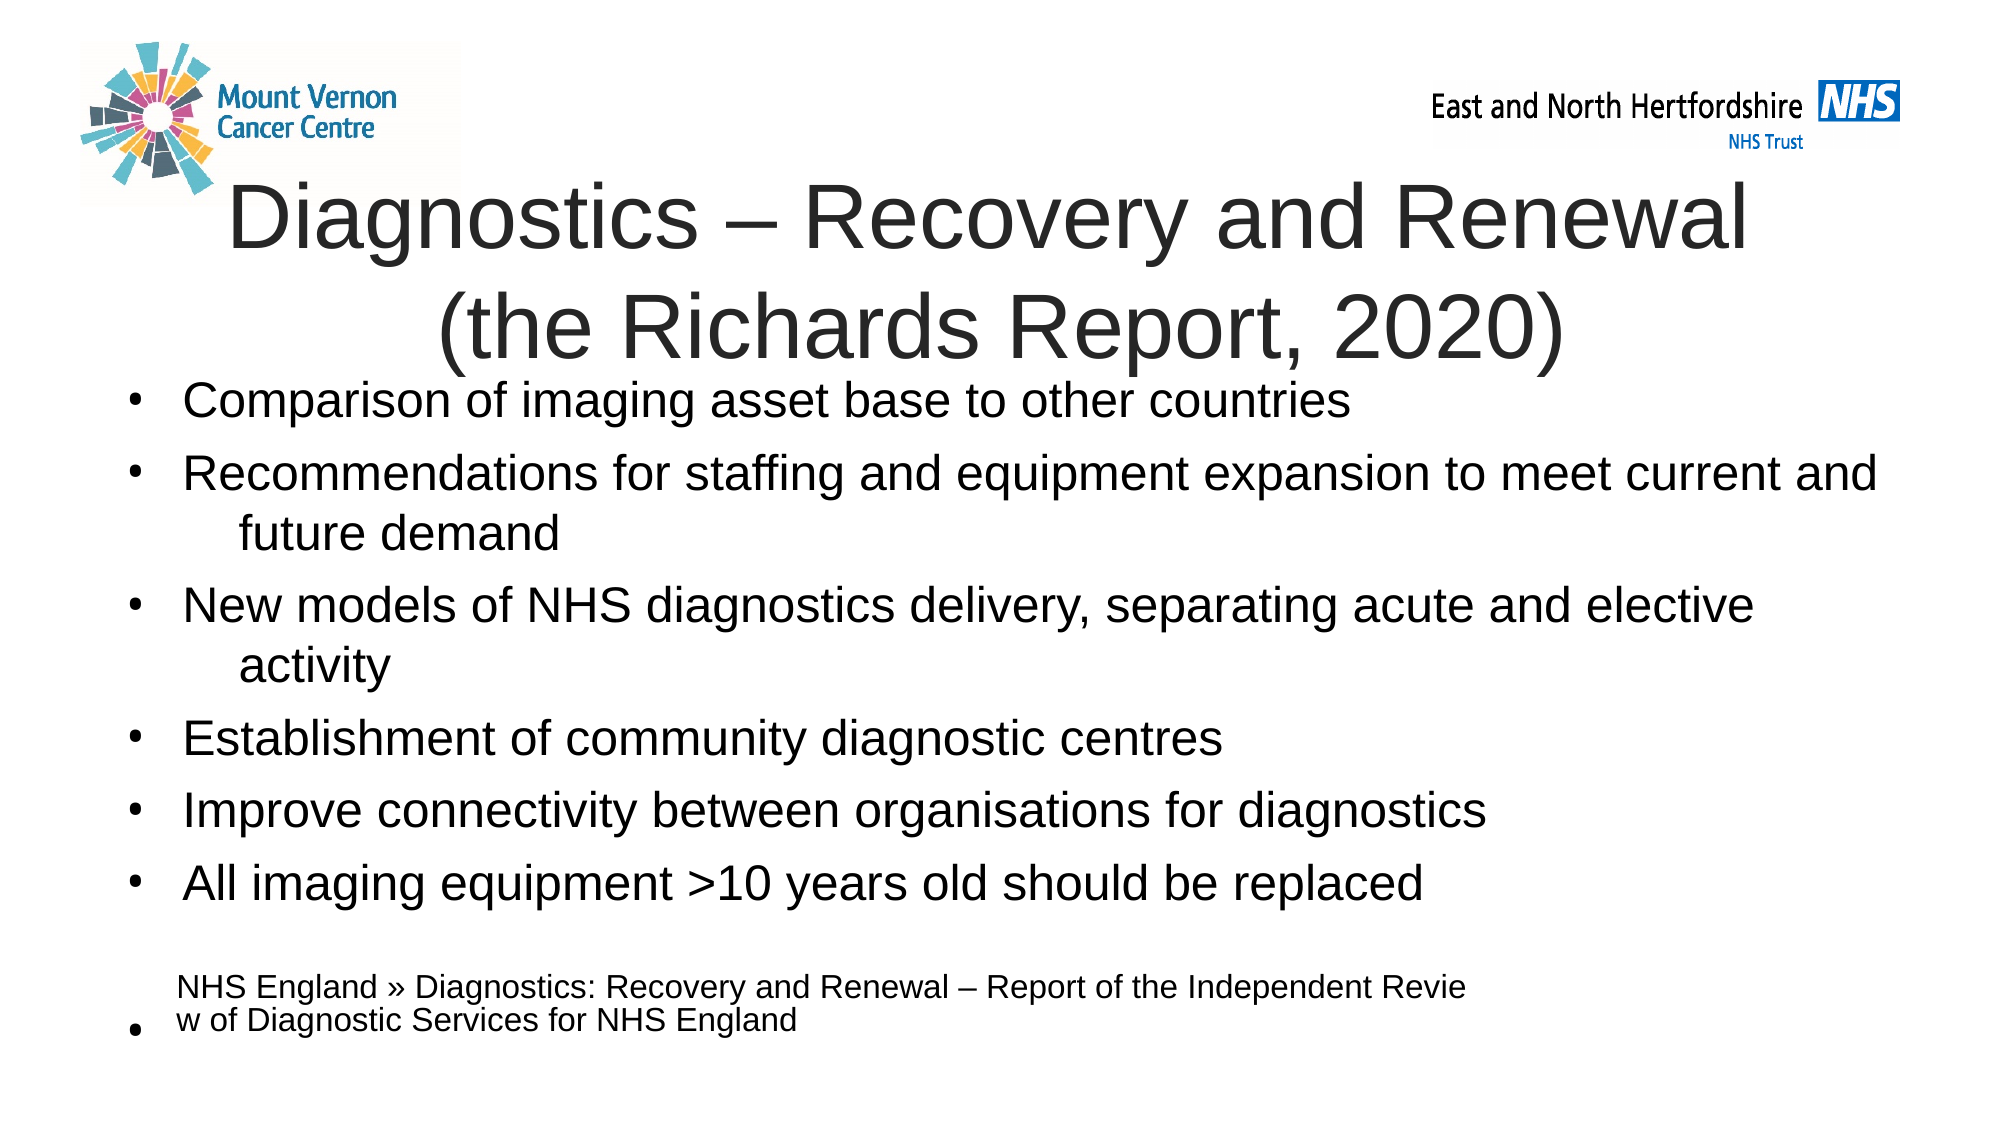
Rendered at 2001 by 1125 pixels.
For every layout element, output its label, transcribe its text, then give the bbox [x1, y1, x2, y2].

text_box Comparison of imaging asset base to other countries Recommendations for staffing and equipment expansion to meet current and future demand New models of NHS diagnostics delivery, separating acute and elective activity Establishment of community diagnostic centres Improve connectivity between organisations for diagnostics All imaging equipment >10 years old should be replaced [111, 360, 1935, 859]
title Diagnostics – Recovery and Renewal (the Richards Report, 2020) [102, 148, 1903, 349]
text_box NHS England » Diagnostics: Recovery and Renewal – Report of the Independent Review of Diagnostic Services for NHS England [161, 957, 1507, 1054]
